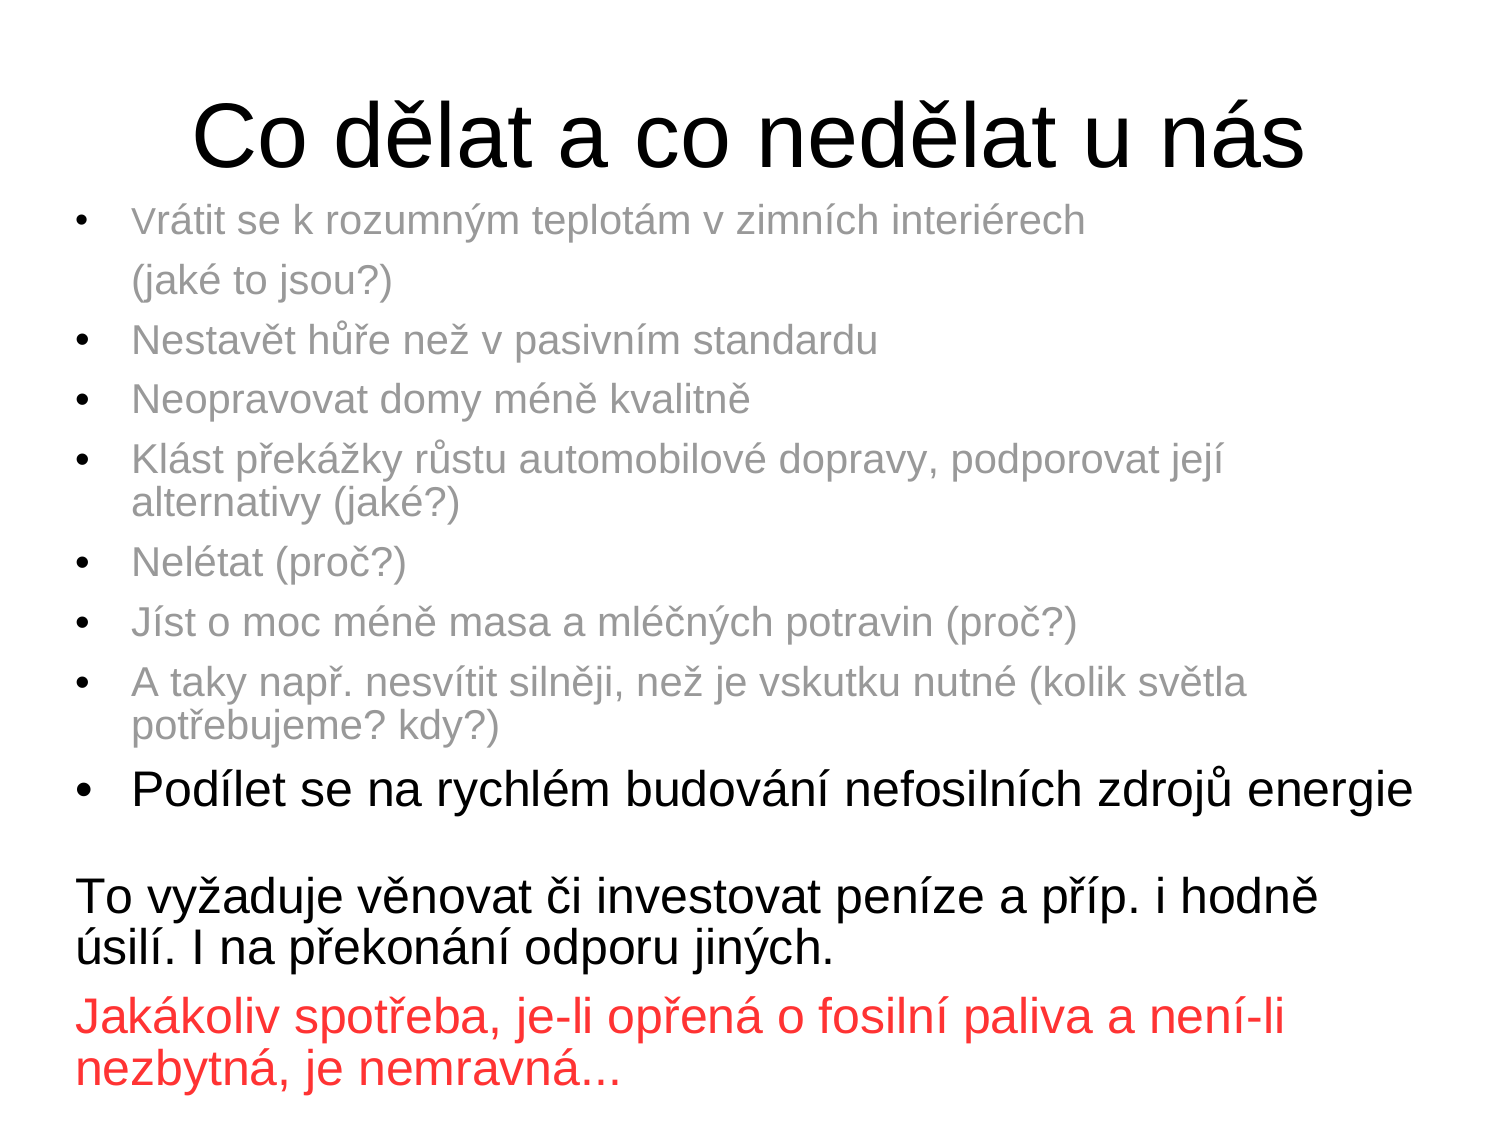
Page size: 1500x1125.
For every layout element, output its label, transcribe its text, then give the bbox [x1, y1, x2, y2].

list Vrátit se k rozumným teplotám v zimních interiérech (jaké to jsou?) Nestavět hůře než v pasivním standardu Neopravovat domy méně kvalitně Klást překážky růstu automobilové dopravy, podporovat její alternativy (jaké?) Nelétat (proč?) Jíst o moc méně masa a mléčných potravin (proč?) A taky např. nesvítit silněji, než je vskutku nutné (kolik světla potřebujeme? kdy?) Podílet se na rychlém budování nefosilních zdrojů energie To vyžaduje věnovat či investovat peníze a příp. i hodně úsilí. I na překonání odporu jiných. Jakákoliv spotřeba, je-li opřená o fosilní paliva a není-li nezbytná, je nemravná... [75, 200, 1425, 1125]
title Co dělat a co nedělat u nás [75, 21, 1425, 200]
